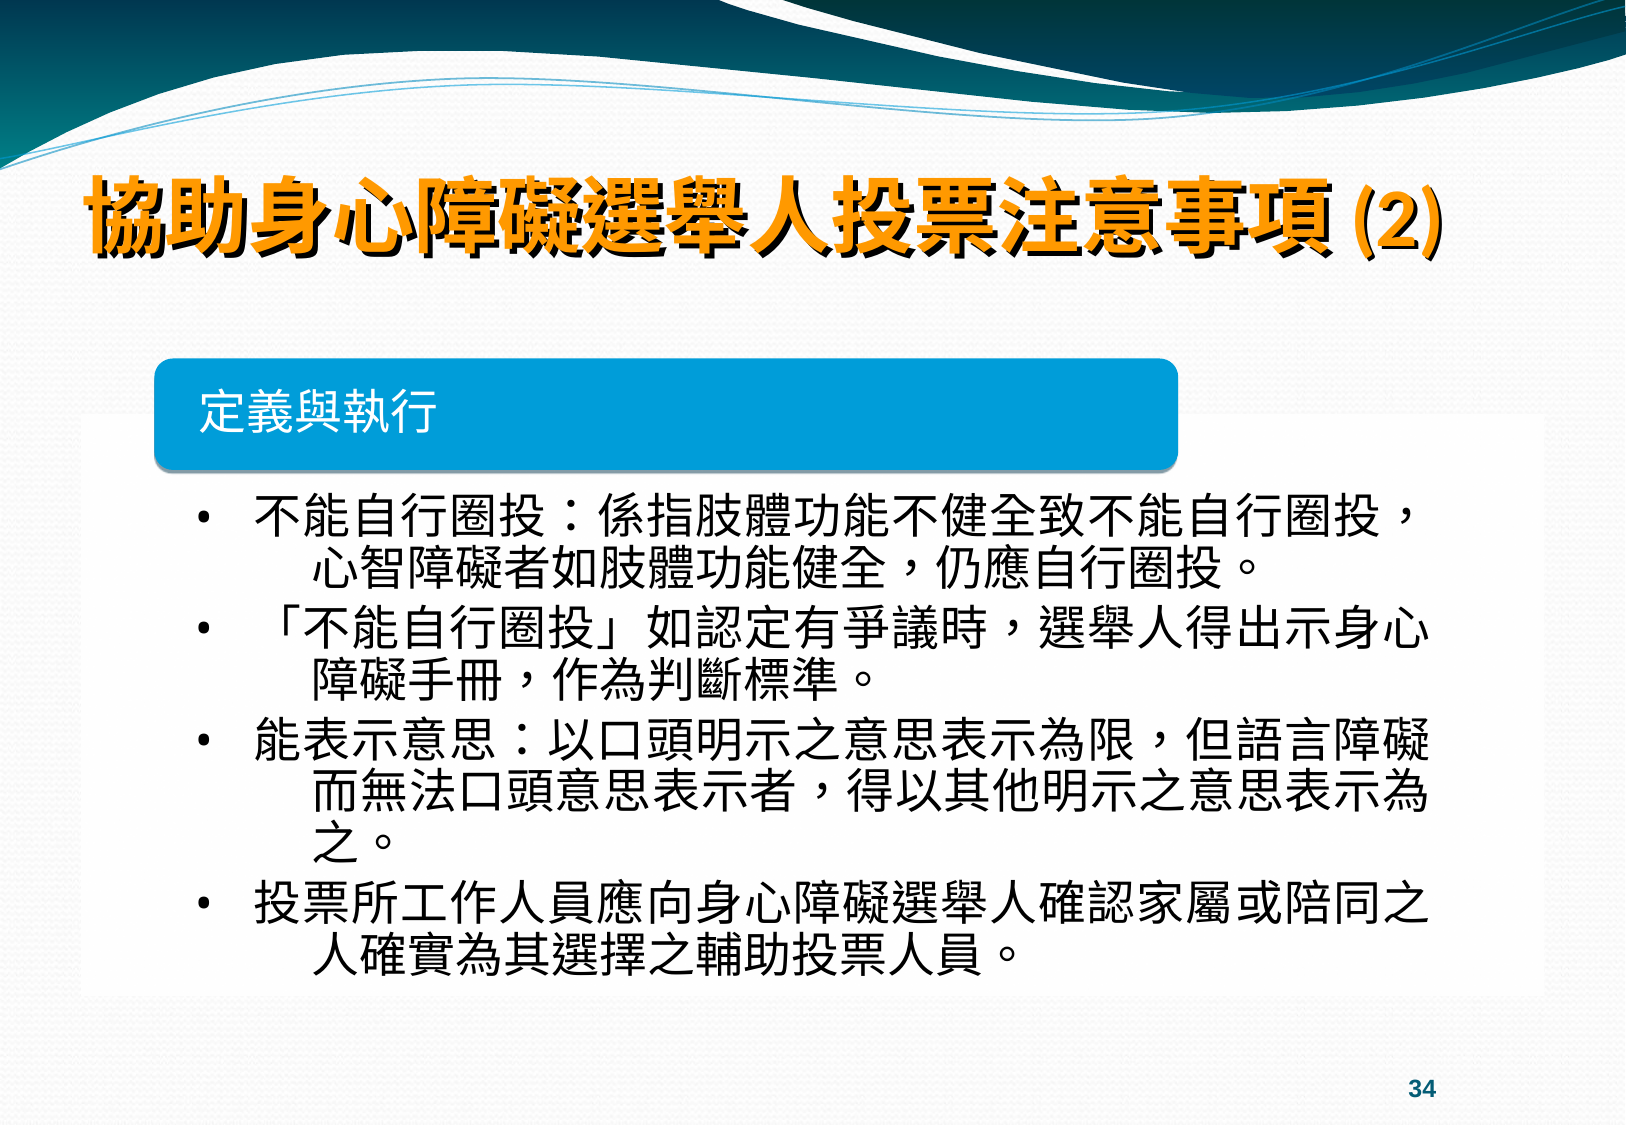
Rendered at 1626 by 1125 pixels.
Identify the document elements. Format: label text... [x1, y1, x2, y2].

text_box 34 [1408, 1042, 1544, 1103]
text_box 定義與執行 [154, 358, 1179, 470]
text_box 不能自行圈投：係指肢體功能不健全致不能自行圈投，心智障礙者如肢體功能健全，仍應自行圈投。 「不能自行圈投」如認定有爭議時，選舉人得出示身心障礙手冊，作為判斷標準。 能表示意思：以口頭明示之意思表示為限，但語言障礙而無法口頭意思表示者，得以其他明示之意思表示為之。 投票所工作人員應向身心障礙選舉人確認家屬或陪同之人確實為其選擇之輔助投票人員。 [81, 414, 1544, 997]
title 協助身心障礙選舉人投票注意事項(2) [81, 115, 1544, 304]
